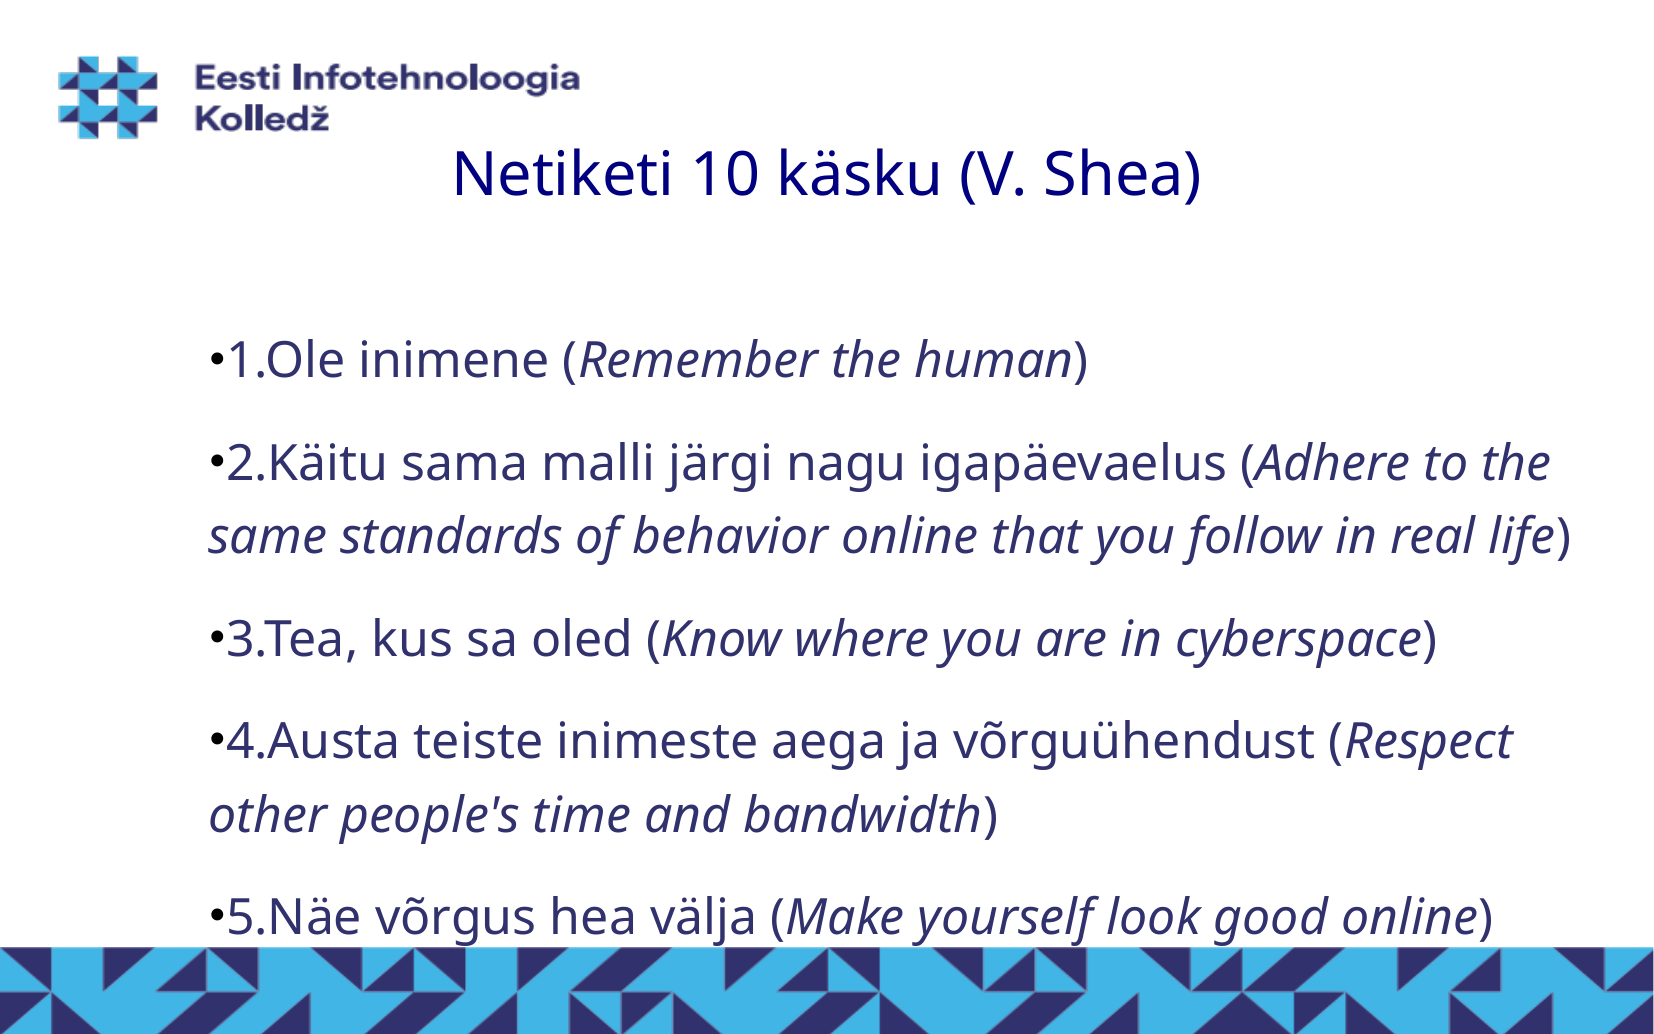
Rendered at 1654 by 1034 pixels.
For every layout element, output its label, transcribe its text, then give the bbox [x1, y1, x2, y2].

title Netiketi 10 käsku (V. Shea) [121, 83, 1533, 260]
list 1.Ole inimene (Remember the human) 2.Käitu sama malli järgi nagu igapäevaelus (Adhere to the same standards of behavior online that you follow in real life) 3.Tea, kus sa oled (Know where you are in cyberspace) 4.Austa teiste inimeste aega ja võrguühendust (Respect other people's time and bandwidth) 5.Näe võrgus hea välja (Make yourself look good online) [208, 323, 1620, 974]
